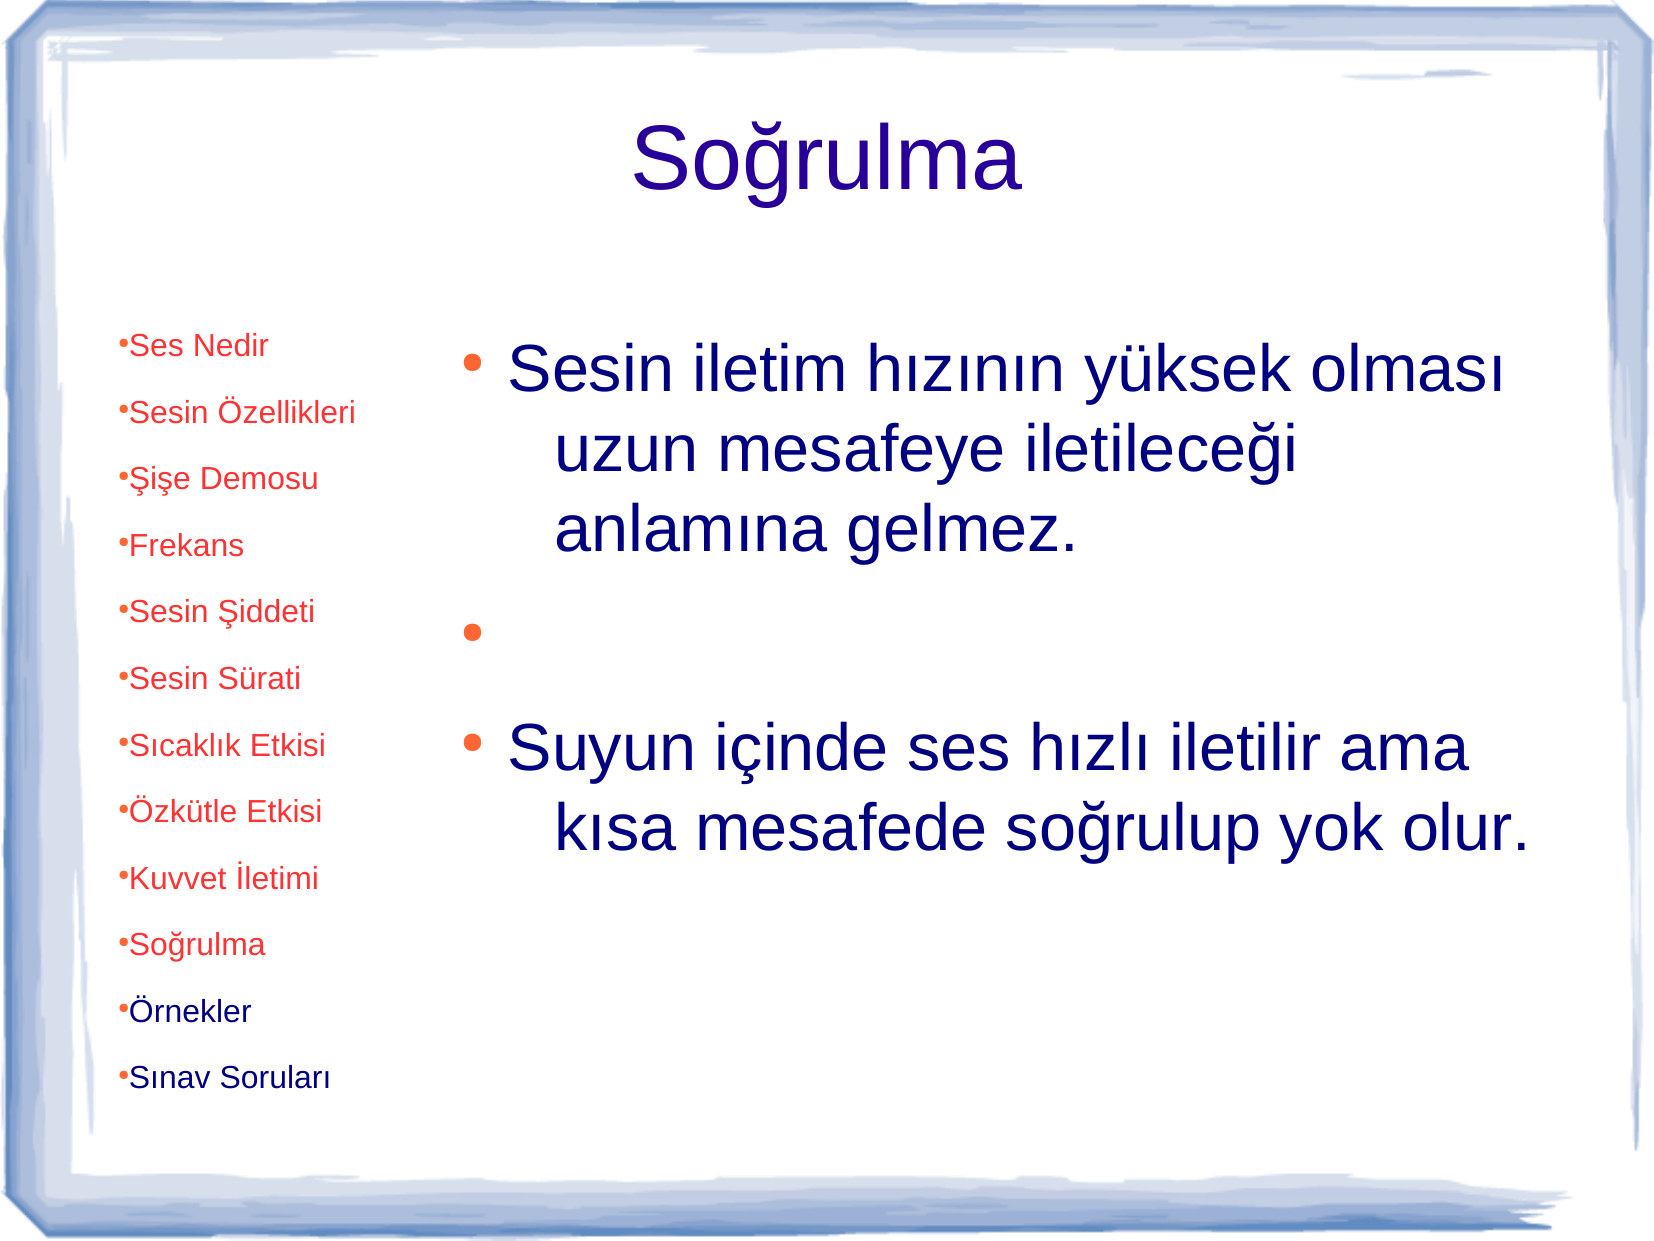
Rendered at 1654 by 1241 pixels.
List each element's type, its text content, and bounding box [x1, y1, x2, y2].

title Soğrulma [82, 49, 1571, 257]
list Sesin iletim hızının yüksek olması uzun mesafeye iletileceği anlamına gelmez. Suyun içinde ses hızlı iletilir ama kısa mesafede soğrulup yok olur. [460, 324, 1572, 1004]
list Ses Nedir Sesin Özellikleri Şişe Demosu Frekans Sesin Şiddeti Sesin Sürati Sıcaklık Etkisi Özkütle Etkisi Kuvvet İletimi Soğrulma Örnekler Sınav Soruları [118, 324, 438, 1097]
